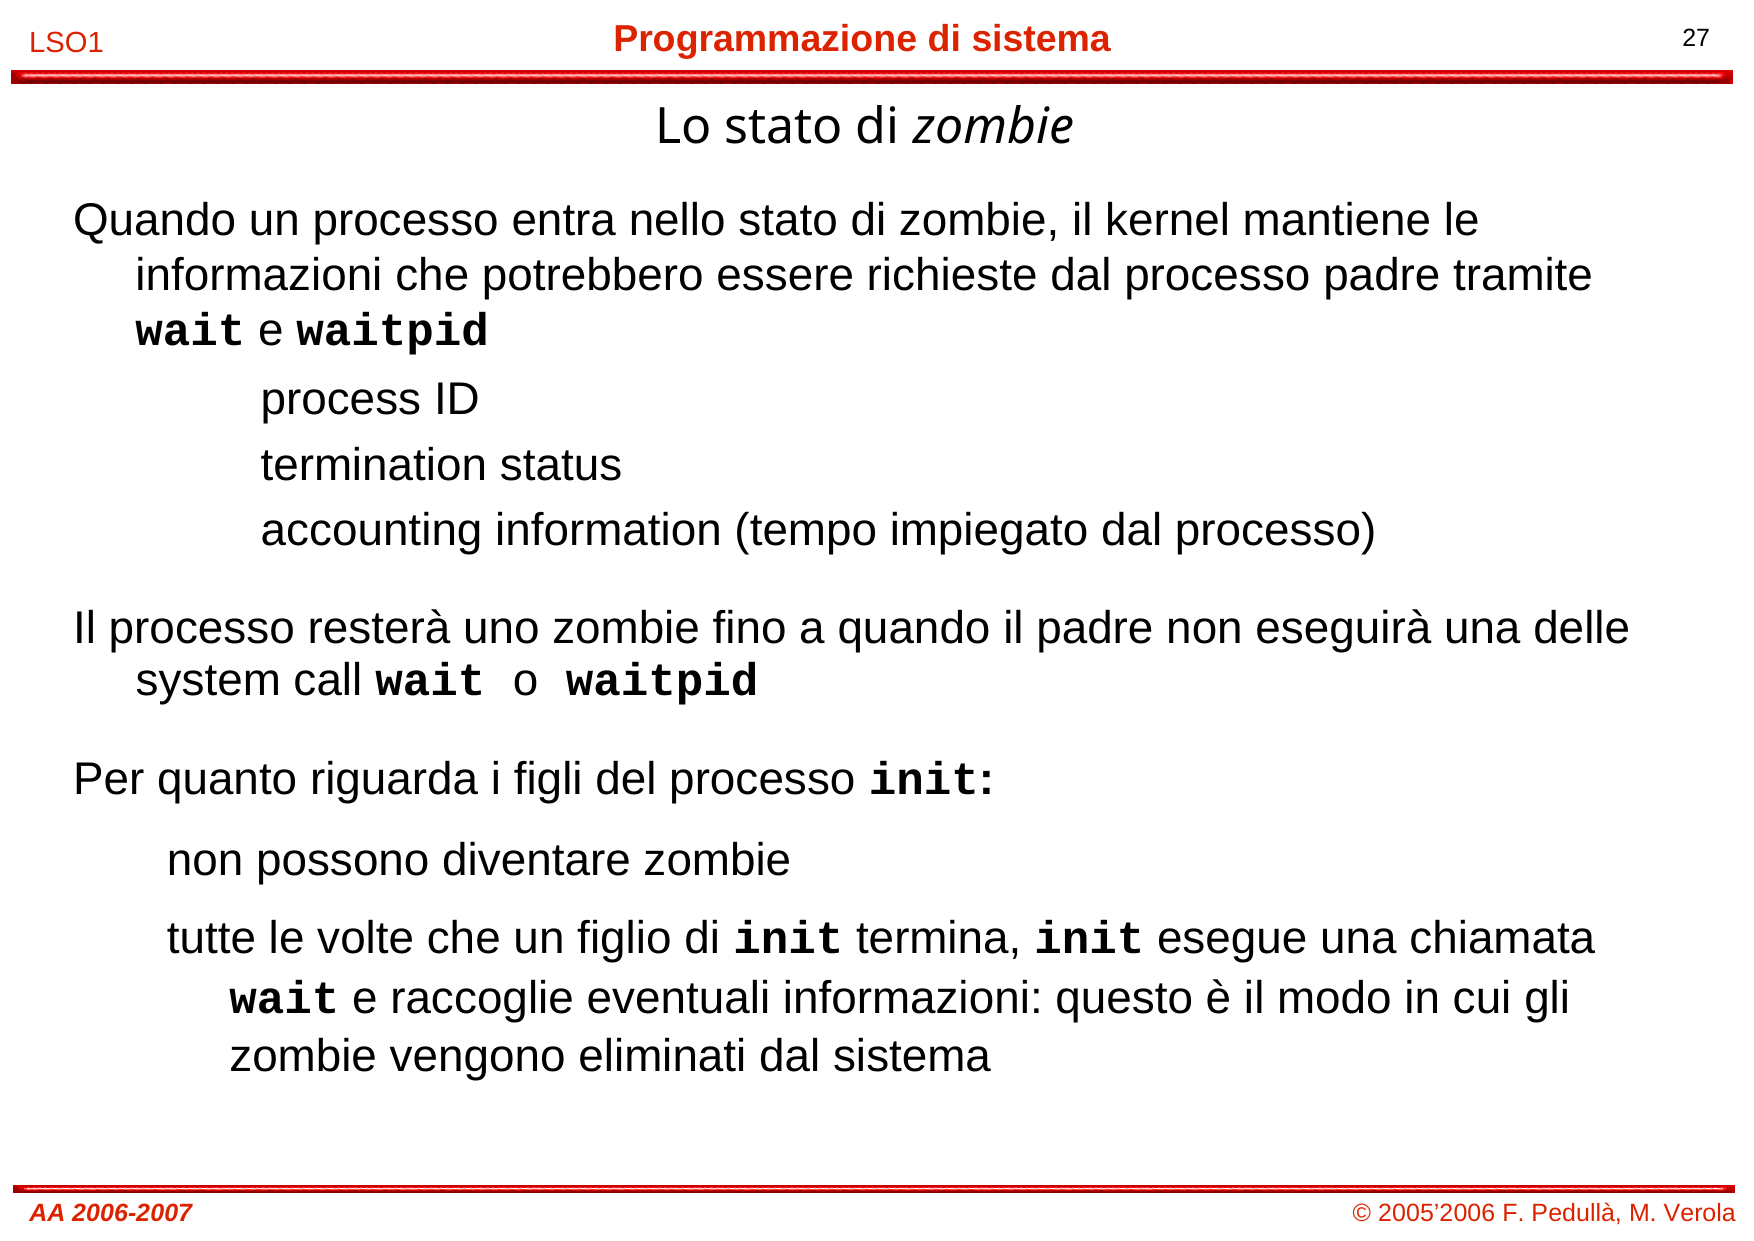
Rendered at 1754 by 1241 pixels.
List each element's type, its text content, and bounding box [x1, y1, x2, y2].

picture [11, 70, 1733, 84]
title Lo stato di zombie [507, 78, 1223, 174]
list Quando un processo entra nello stato di zombie, il kernel mantiene le informazioni che potrebbero essere richieste dal processo padre tramite wait e waitpid process ID termination status accounting information (tempo impiegato dal processo) Il processo resterà uno zombie fino a quando il padre non eseguirà una delle system call wait o waitpid Per quanto riguarda i figli del processo init: non possono diventare zombie tutte le volte che un figlio di init termina, init esegue una chiamata wait e raccoglie eventuali informazioni: questo è il modo in cui gli zombie vengono eliminati dal sistema [58, 183, 1696, 1180]
picture [13, 1185, 1735, 1193]
